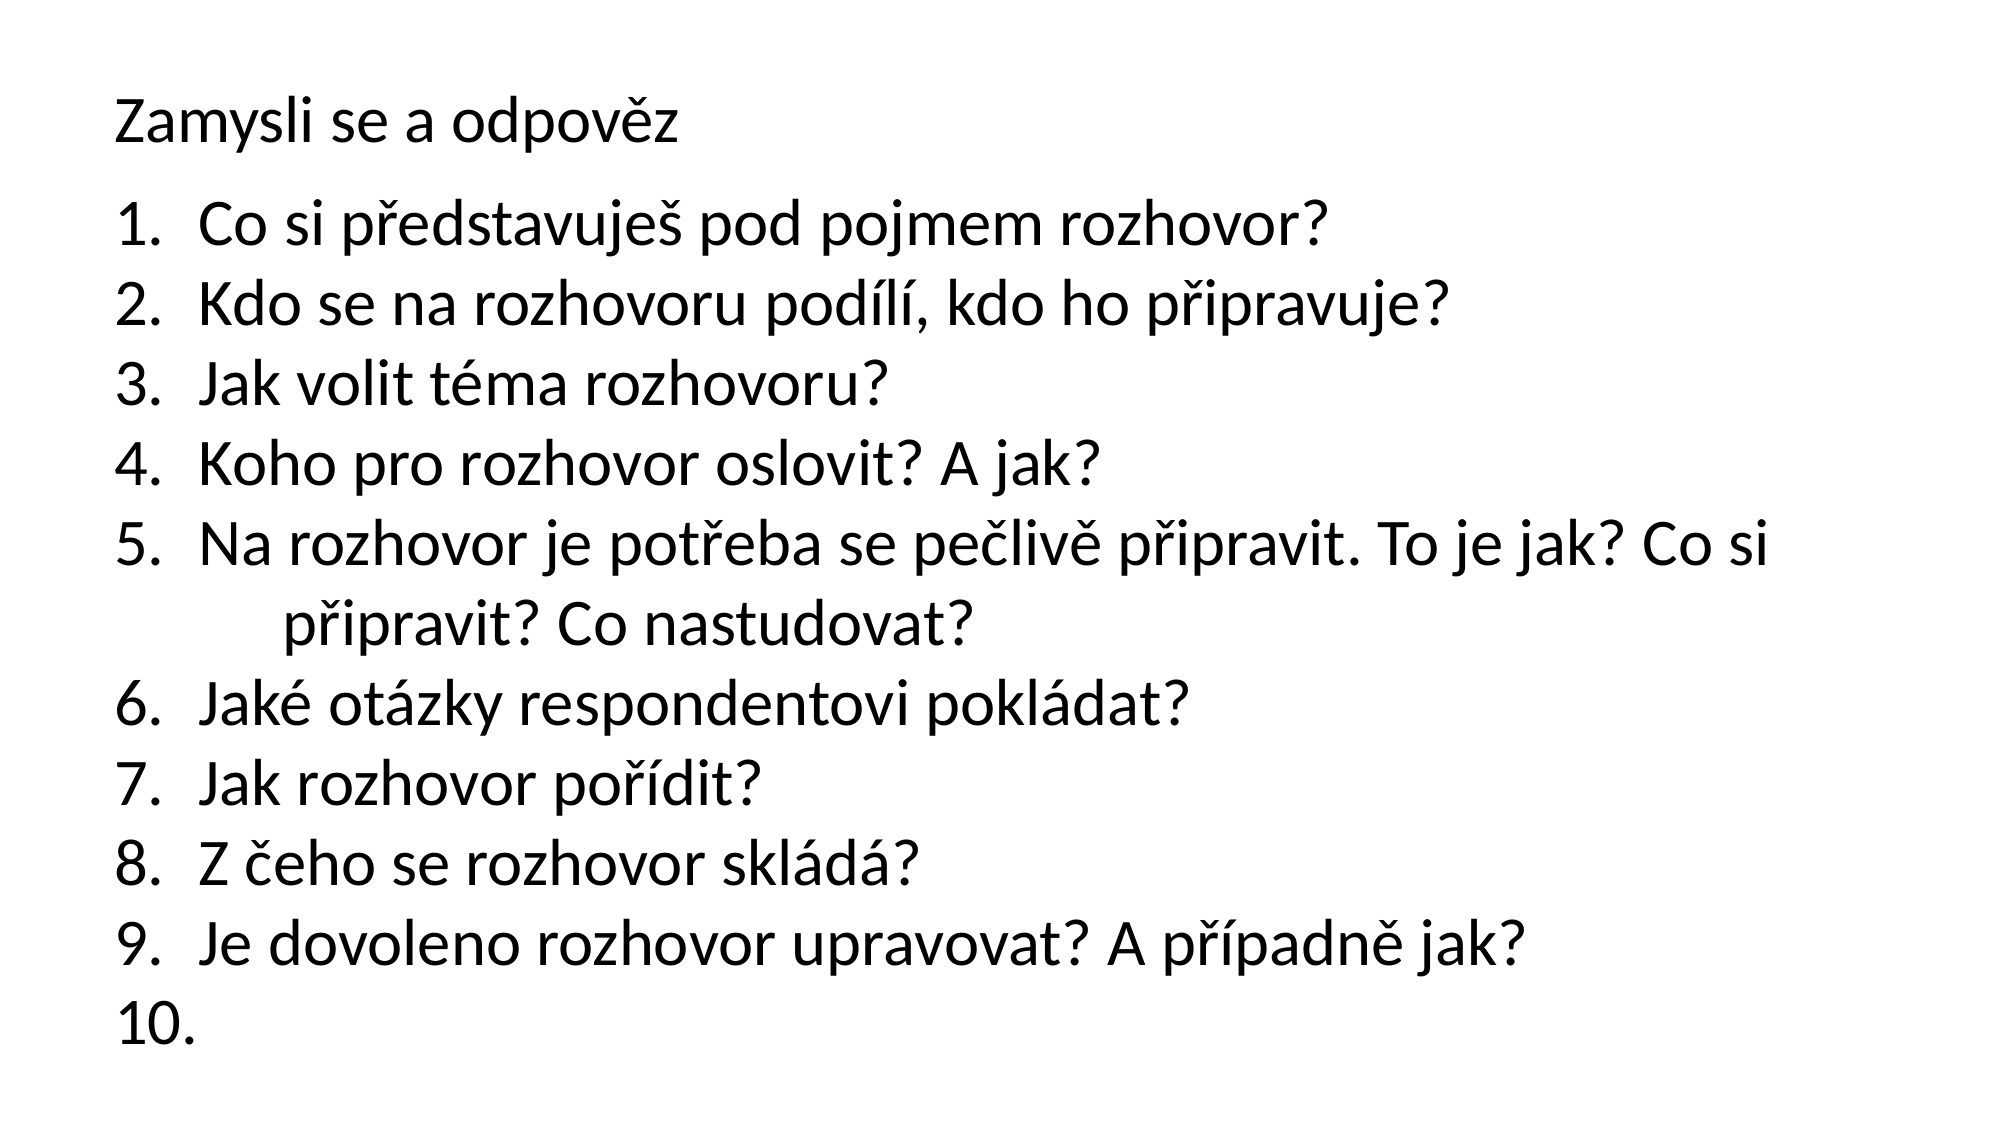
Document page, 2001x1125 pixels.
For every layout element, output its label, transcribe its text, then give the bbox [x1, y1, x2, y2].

text_box Zamysli se a odpověz Co si představuješ pod pojmem rozhovor? Kdo se na rozhovoru podílí, kdo ho připravuje? Jak volit téma rozhovoru? Koho pro rozhovor oslovit? A jak? Na rozhovor je potřeba se pečlivě připravit. To je jak? Co si připravit? Co nastudovat? Jaké otázky respondentovi pokládat? Jak rozhovor pořídit? Z čeho se rozhovor skládá? Je dovoleno rozhovor upravovat? A případně jak? [99, 68, 1927, 1125]
